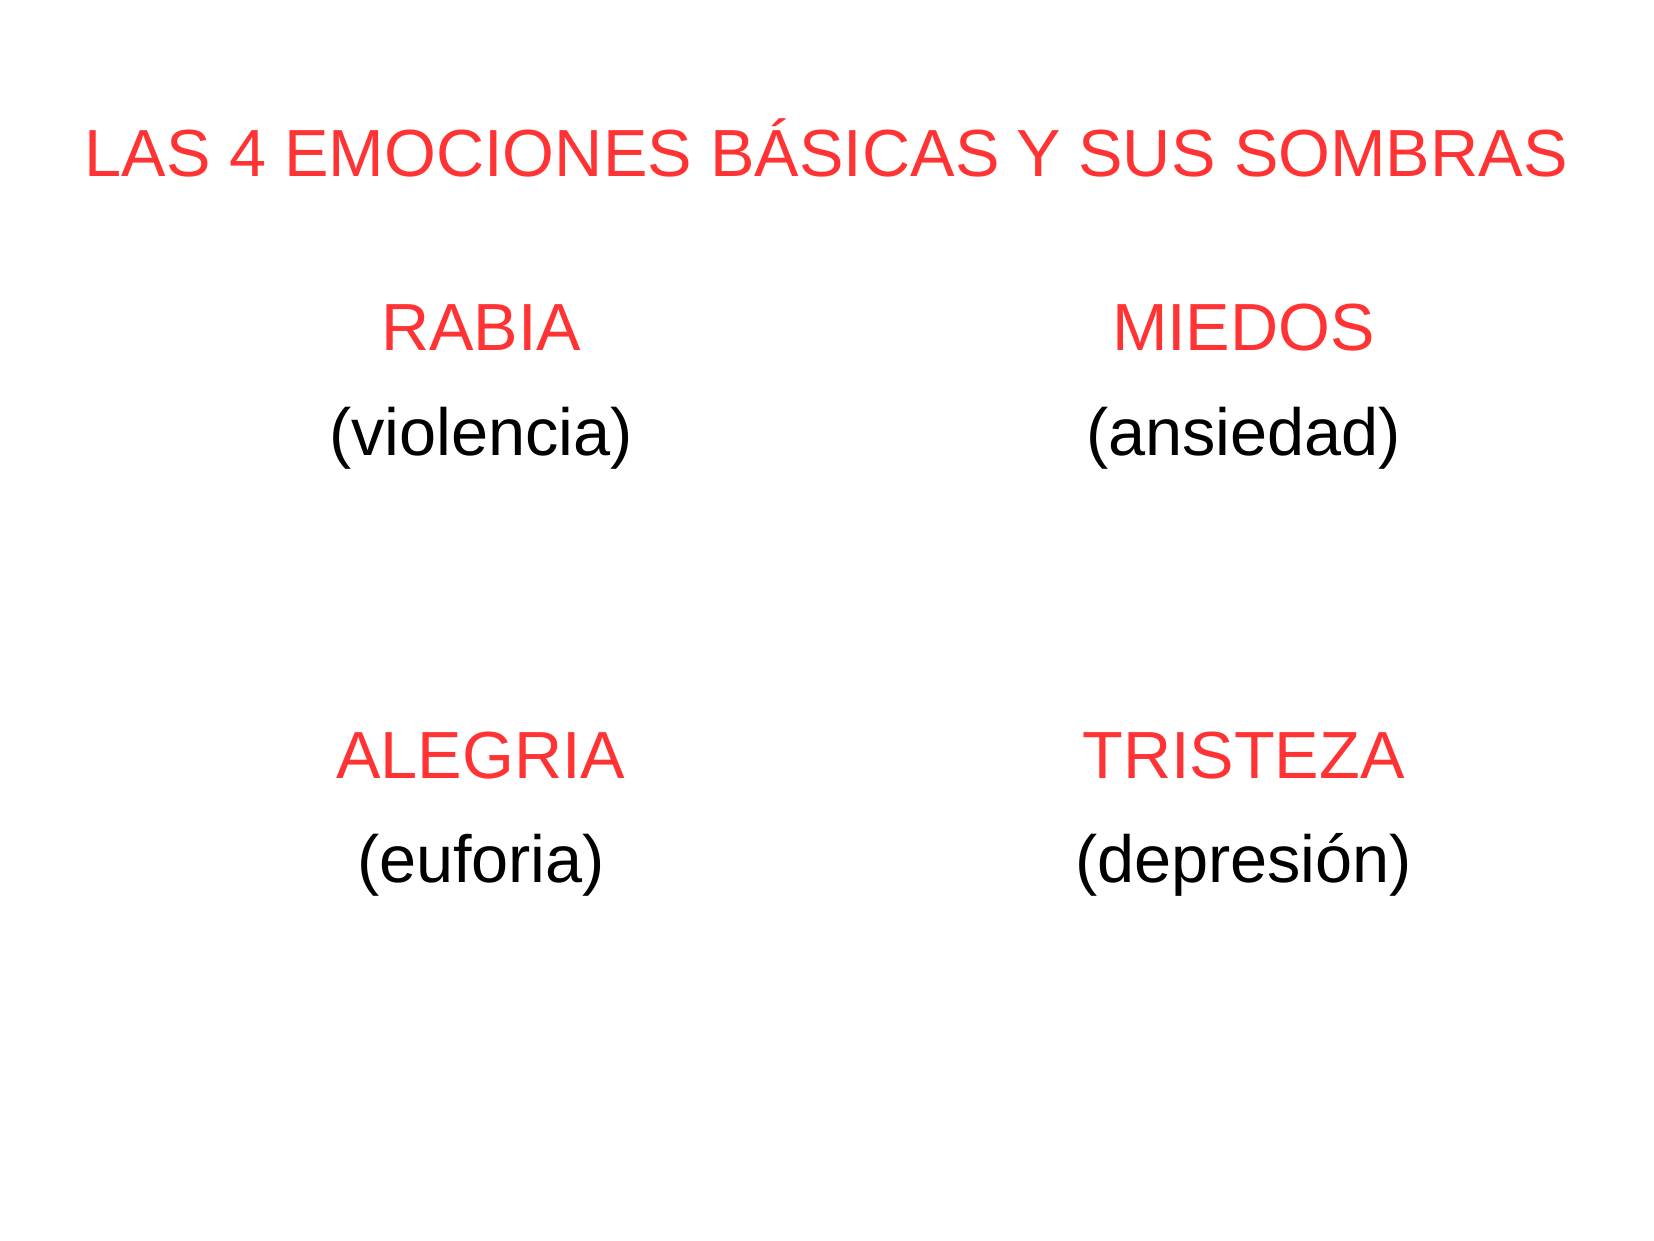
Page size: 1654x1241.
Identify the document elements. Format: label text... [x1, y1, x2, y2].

list RABIA (violencia) [82, 290, 809, 681]
list ALEGRIA (euforia) [82, 717, 809, 1109]
list MIEDOS (ansiedad) [845, 290, 1572, 681]
title LAS 4 EMOCIONES BÁSICAS Y SUS SOMBRAS [82, 49, 1571, 257]
list TRISTEZA (depresión) [845, 717, 1572, 1109]
